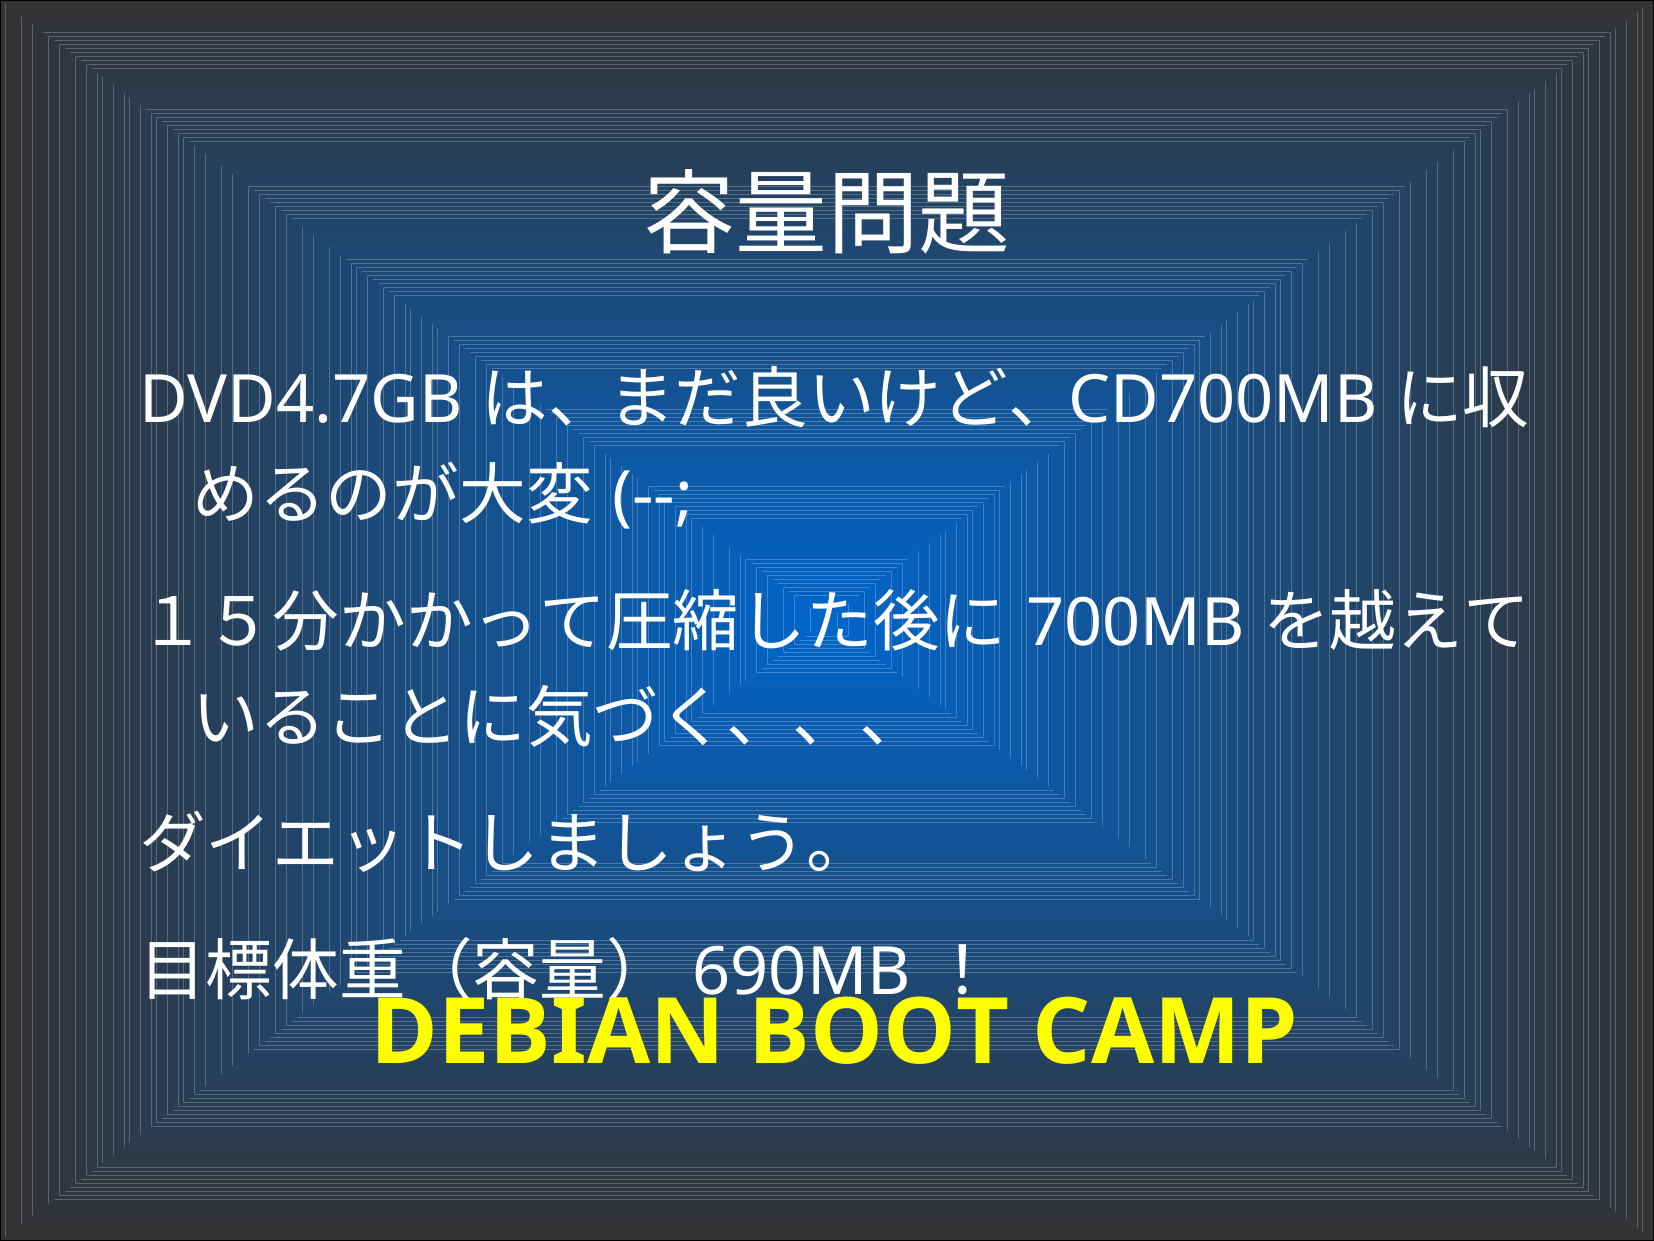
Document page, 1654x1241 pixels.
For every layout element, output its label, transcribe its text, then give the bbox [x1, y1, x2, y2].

list DVD4.7GBは、まだ良いけど、CD700MBに収めるのが大変(--; １５分かかって圧縮した後に700MBを越えていることに気づく、、、 ダイエットしましょう。 目標体重（容量）690MB！ [121, 344, 1534, 896]
text_box DEBIAN BOOT CAMP [274, 978, 1396, 1078]
title 容量問題 [121, 102, 1534, 311]
